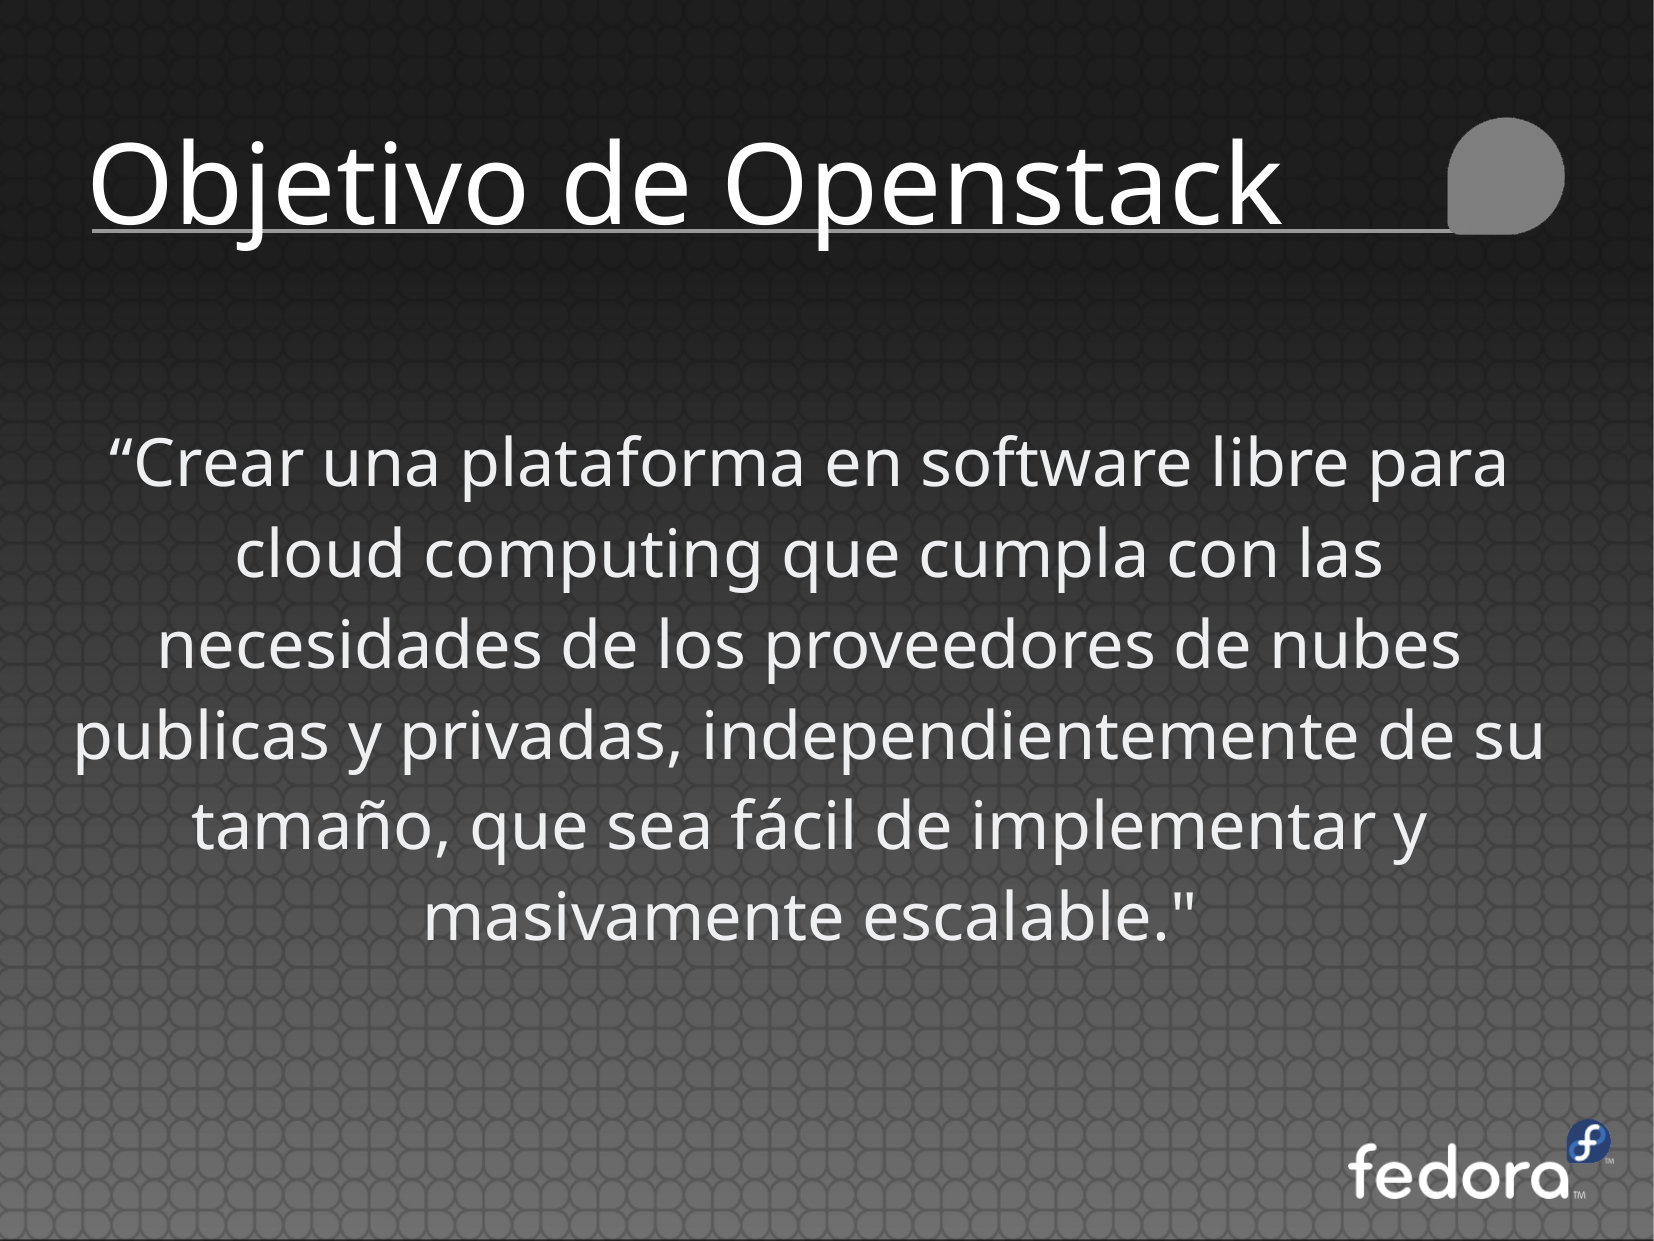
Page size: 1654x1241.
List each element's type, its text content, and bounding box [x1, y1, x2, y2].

picture [0, 0, 1654, 1241]
title Objetivo de Openstack [86, 112, 1576, 249]
list “Crear una plataforma en software libre para cloud computing que cumpla con las necesidades de los proveedores de nubes publicas y privadas, independientemente de su tamaño, que sea fácil de implementar y masivamente escalable." [66, 415, 1555, 1220]
